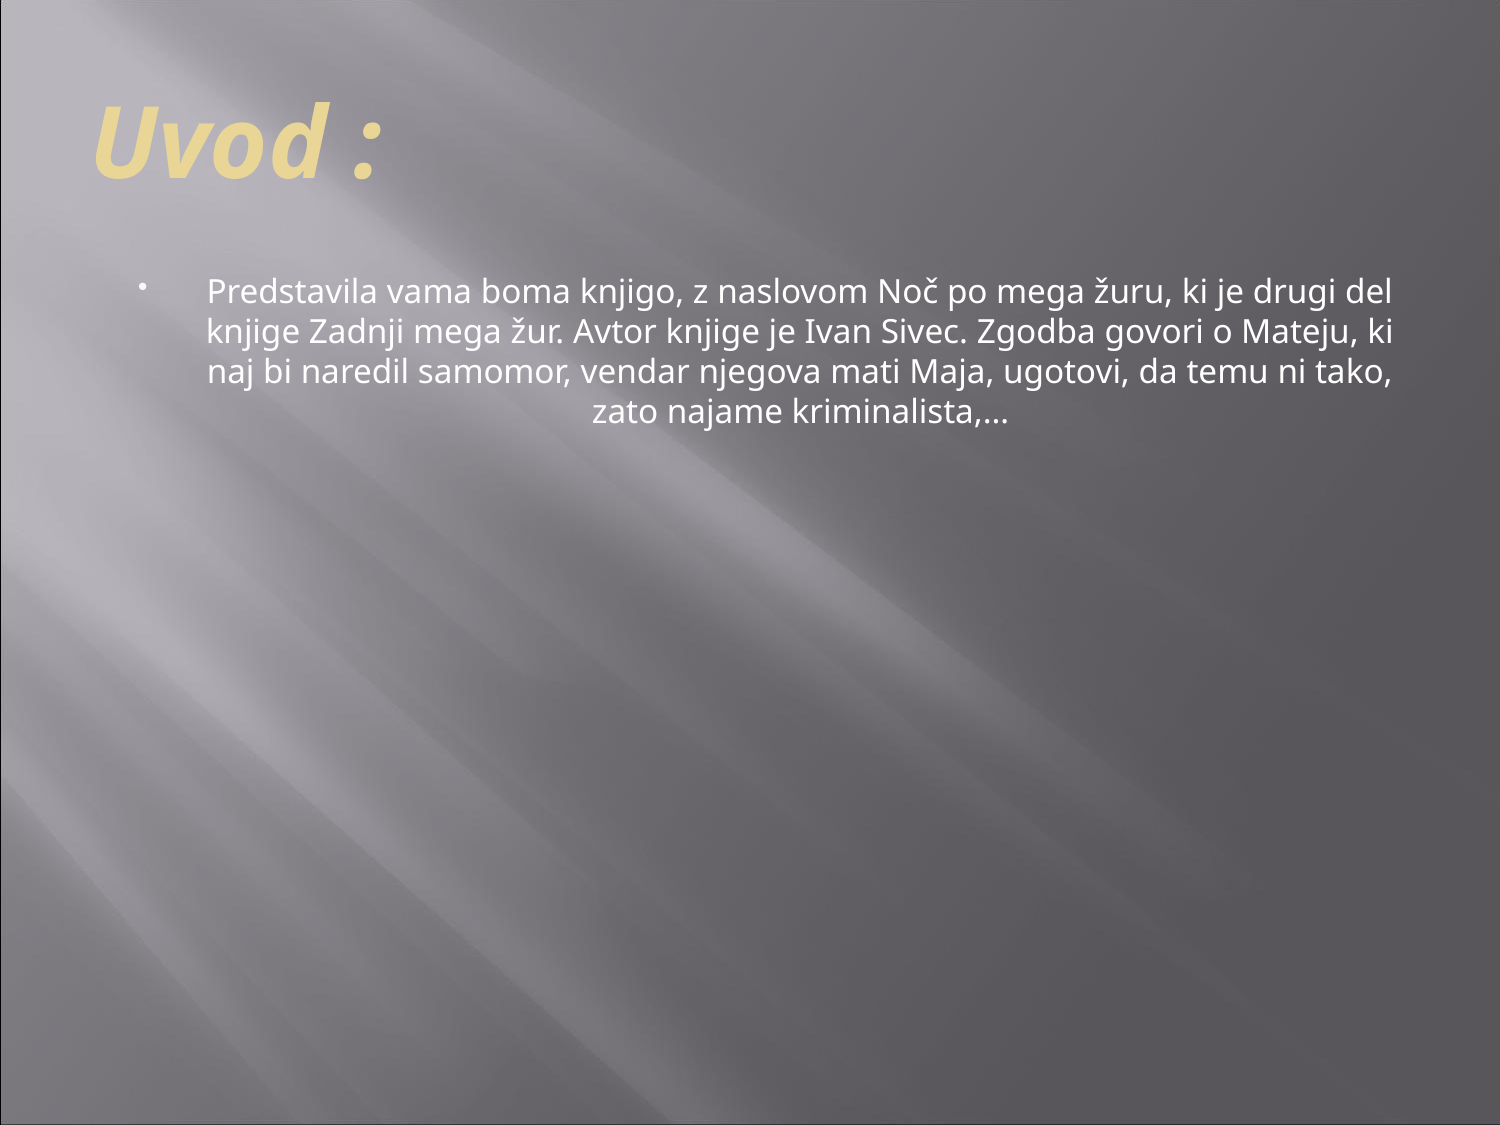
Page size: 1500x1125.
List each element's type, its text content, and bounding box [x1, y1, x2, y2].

title Uvod : [75, 45, 1425, 233]
picture [0, 0, 1500, 1125]
list Predstavila vama boma knjigo, z naslovom Noč po mega žuru, ki je drugi del knjige Zadnji mega žur. Avtor knjige je Ivan Sivec. Zgodba govori o Mateju, ki naj bi naredil samomor, vendar njegova mati Maja, ugotovi, da temu ni tako, zato najame kriminalista,… [100, 262, 1412, 1035]
